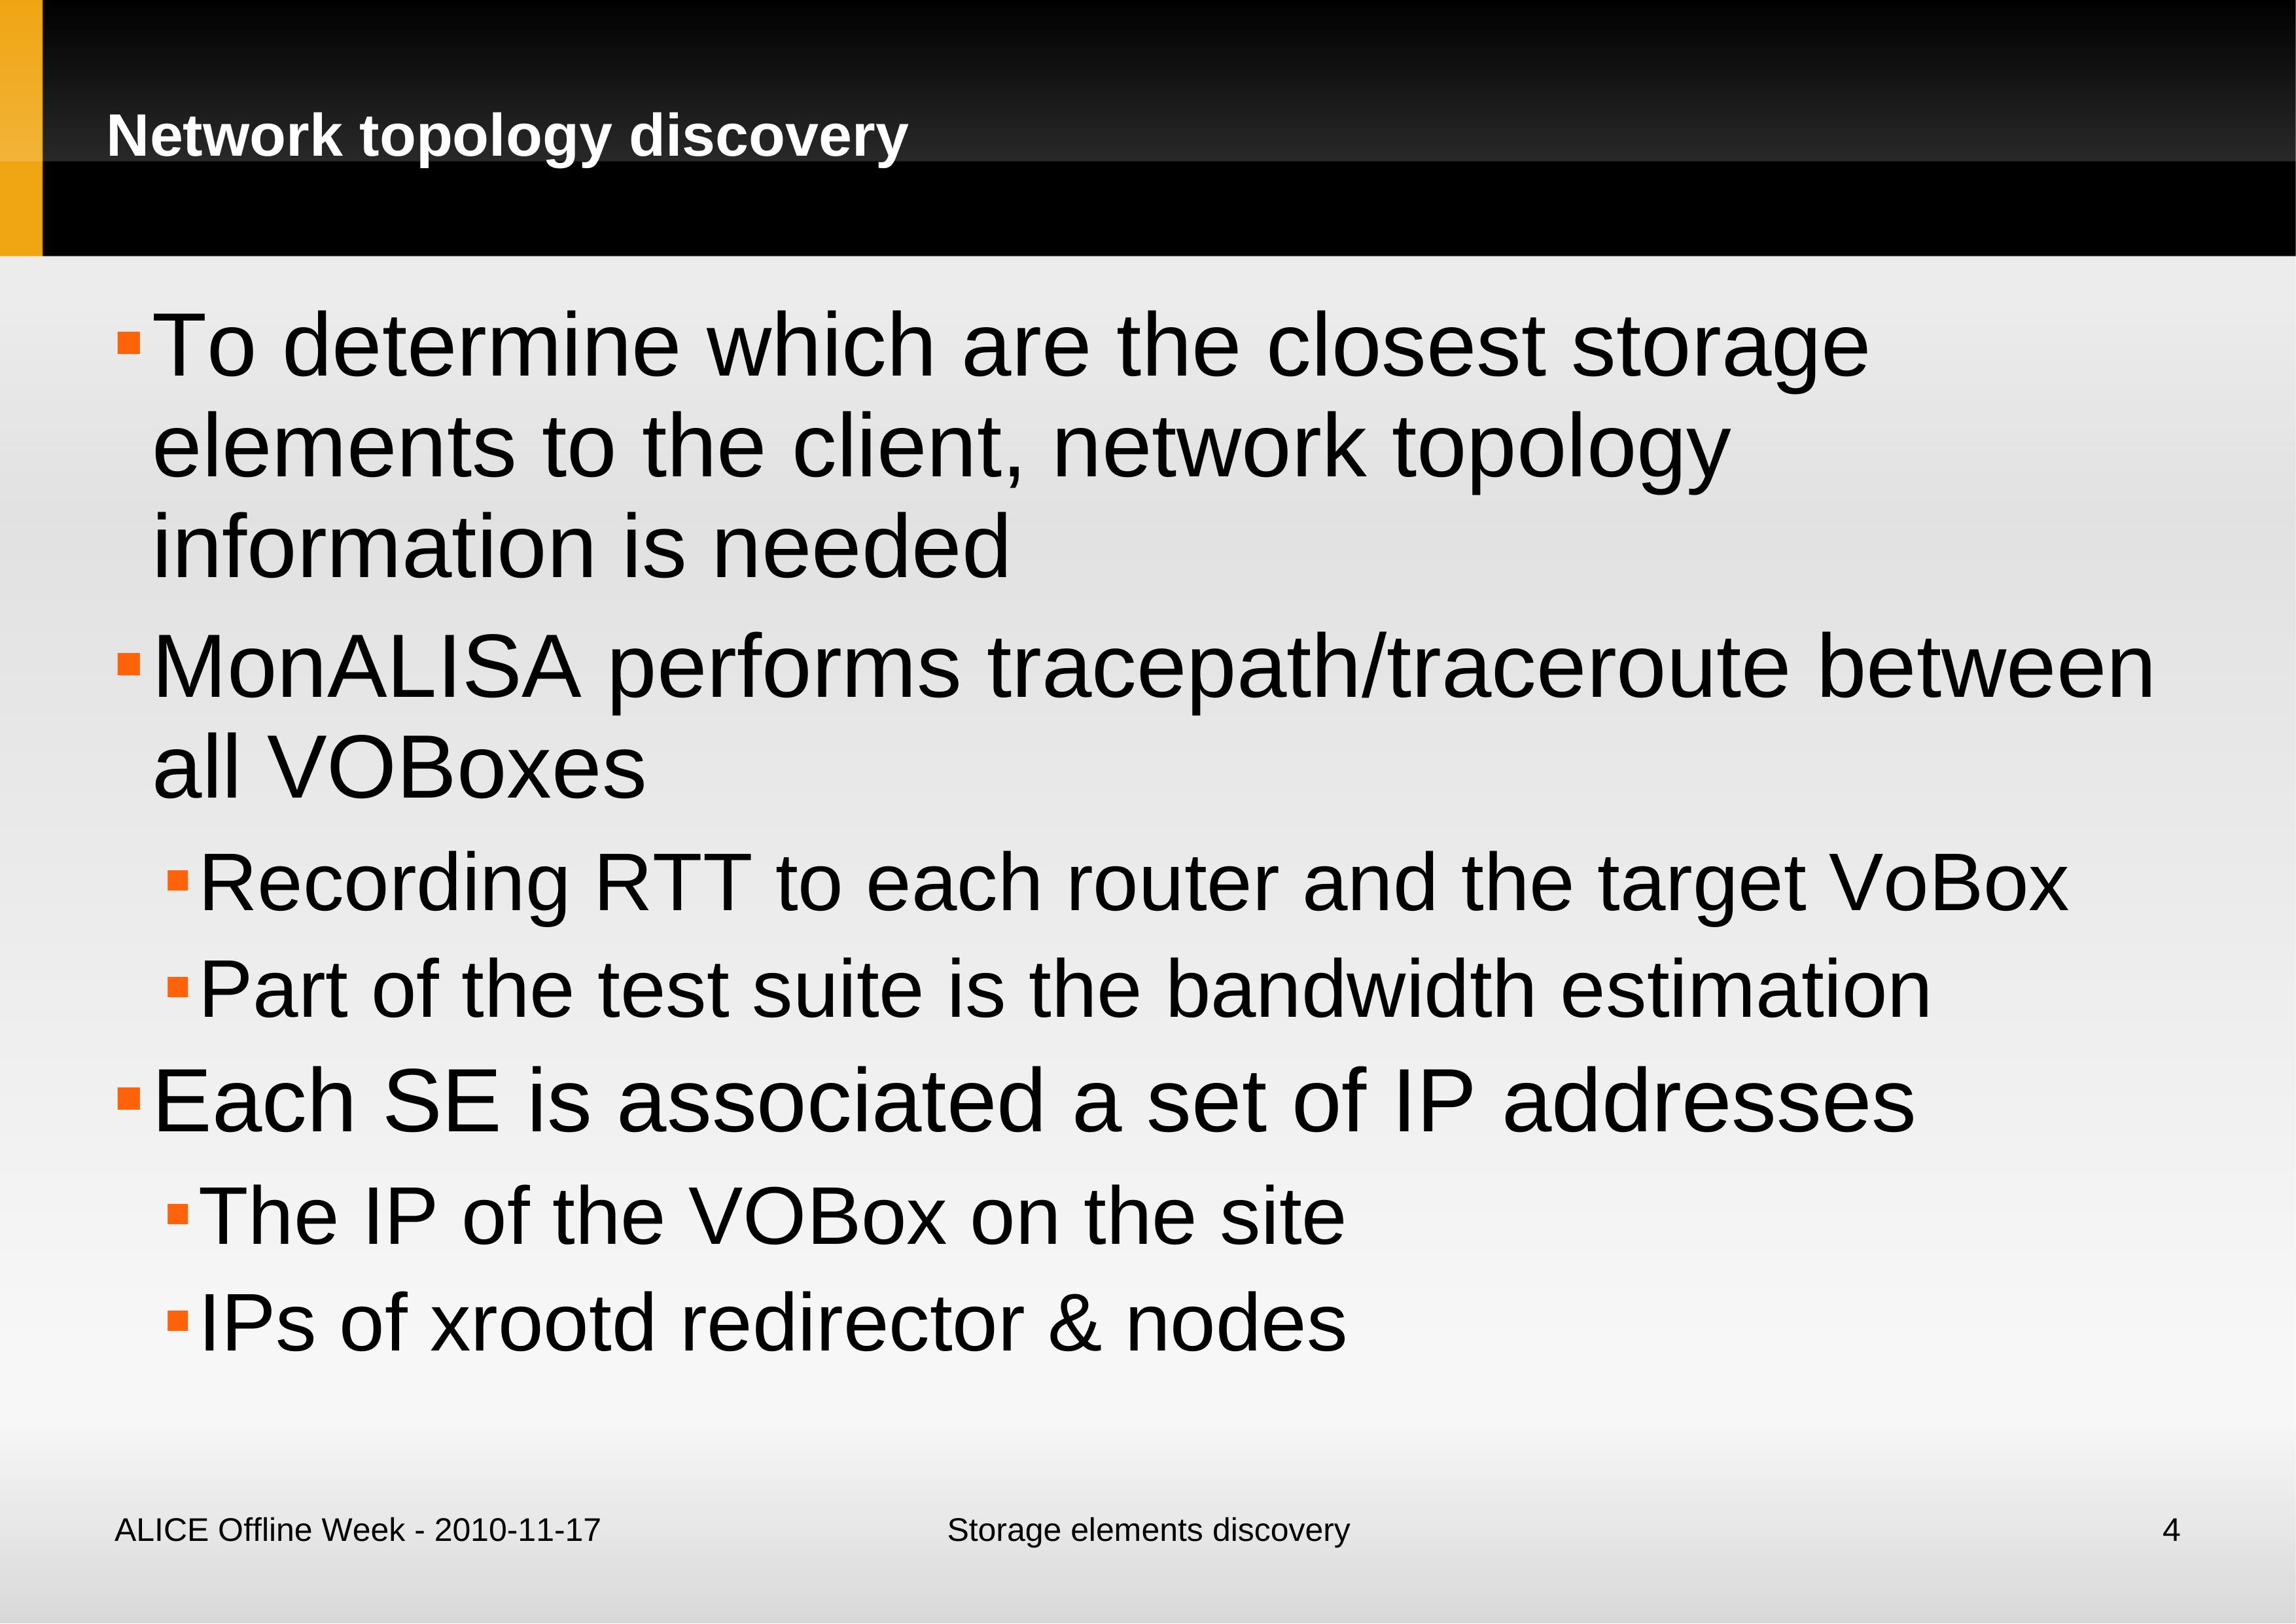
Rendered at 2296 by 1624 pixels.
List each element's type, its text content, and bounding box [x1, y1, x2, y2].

list To determine which are the closest storage elements to the client, network topology information is needed MonALISA performs tracepath/traceroute between all VOBoxes Recording RTT to each router and the target VoBox Part of the test suite is the bandwidth estimation Each SE is associated a set of IP addresses The IP of the VOBox on the site IPs of xrootd redirector & nodes [105, 294, 2172, 1369]
picture [0, 0, 2296, 1623]
title Network topology discovery [106, 9, 2291, 262]
